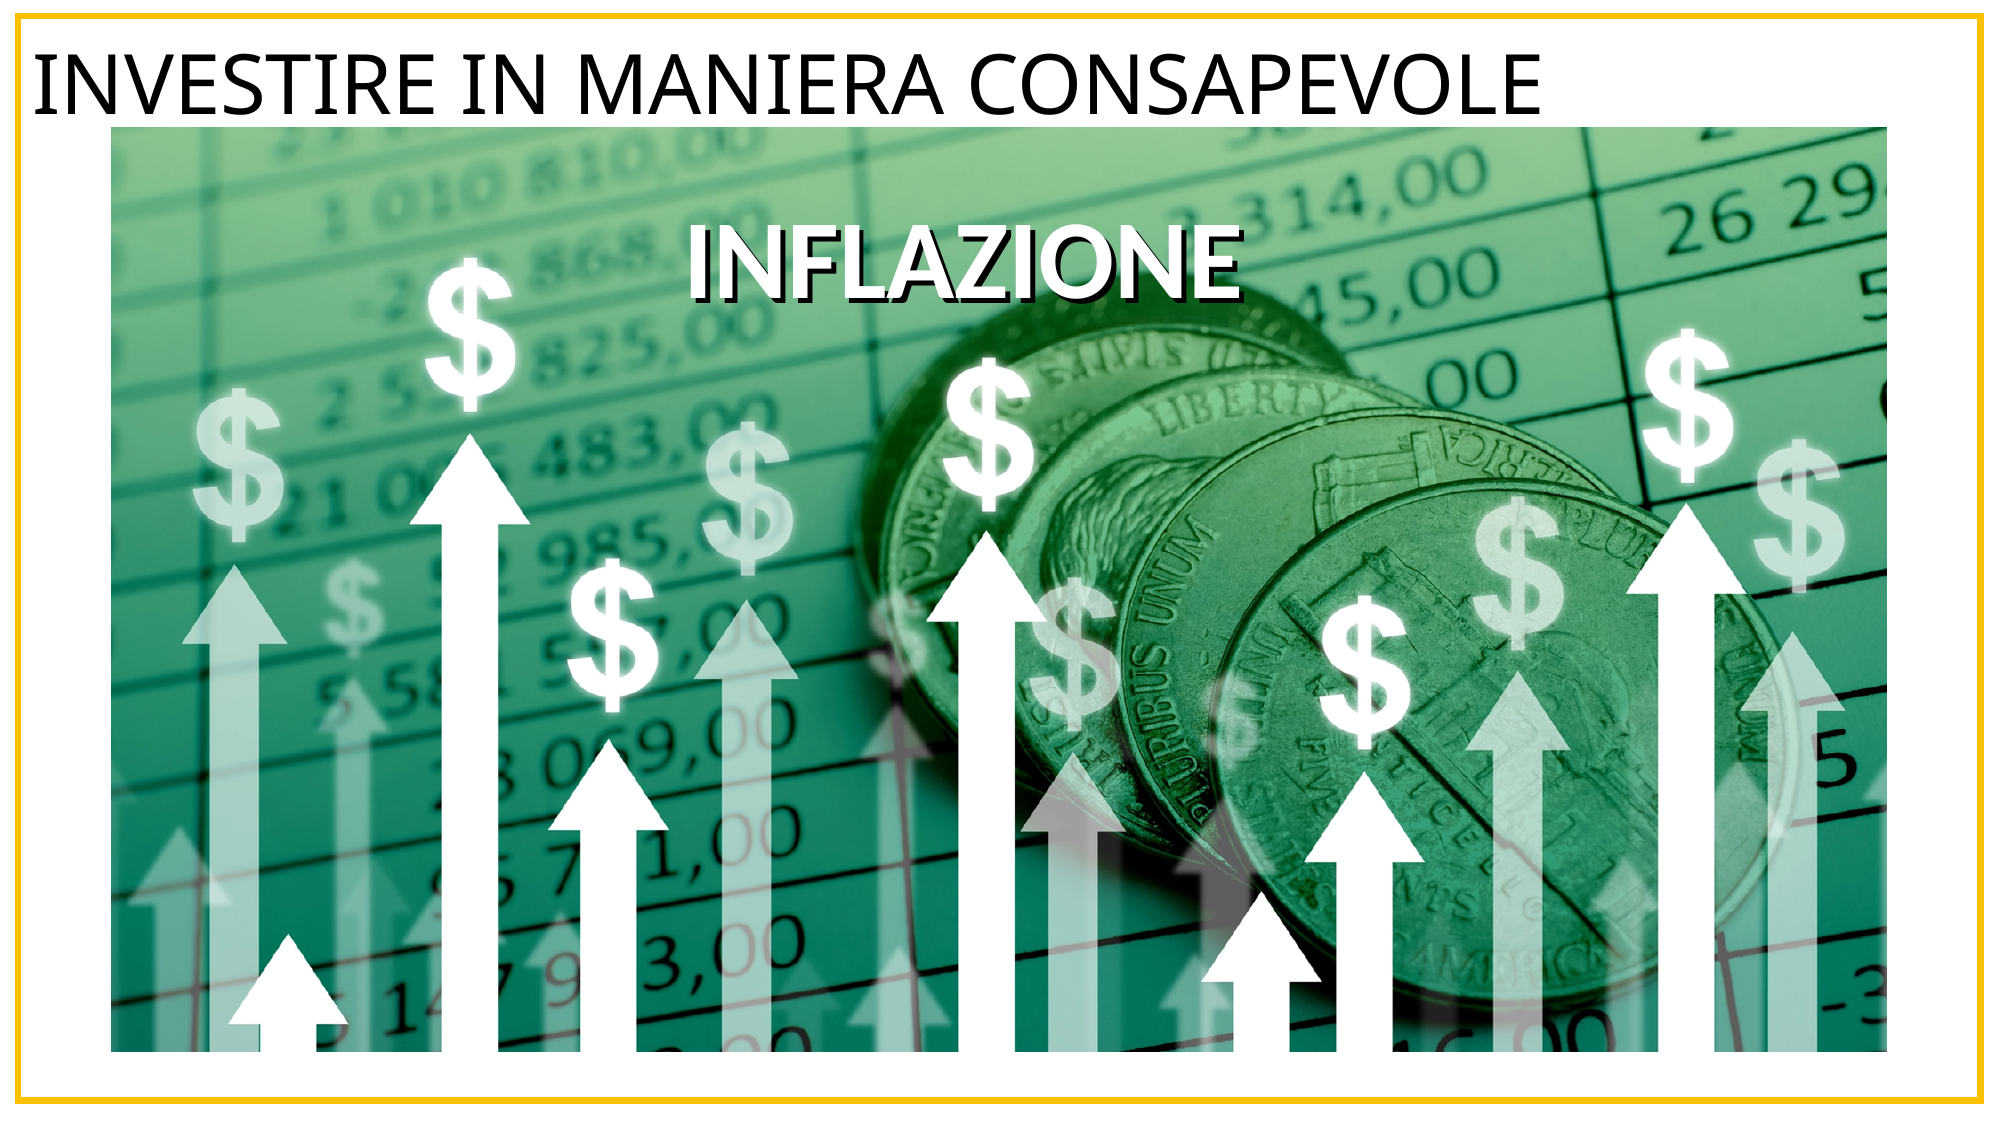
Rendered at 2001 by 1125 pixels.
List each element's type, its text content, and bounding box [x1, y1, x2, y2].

picture [111, 127, 1887, 1052]
text_box INFLAZIONE [669, 179, 1259, 329]
text_box INVESTIRE IN MANIERA CONSAPEVOLE [17, 16, 1981, 1101]
